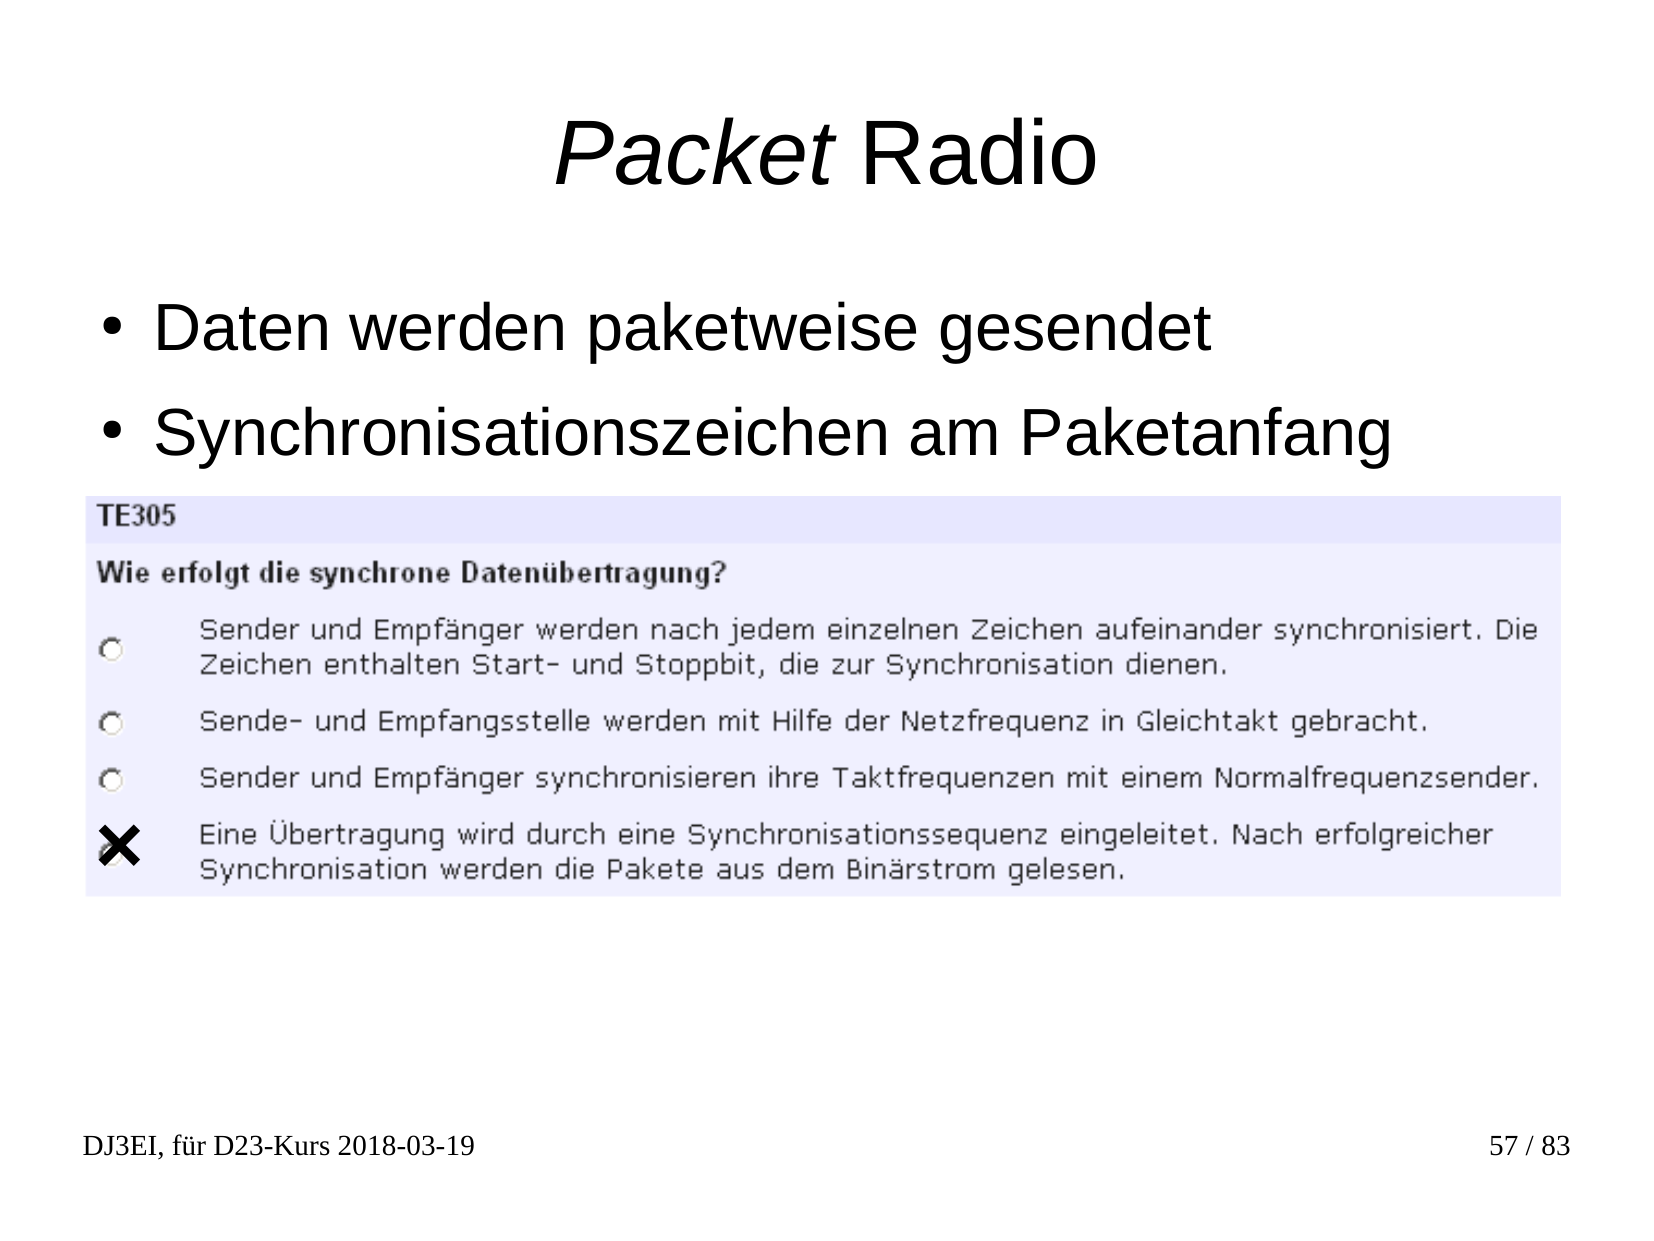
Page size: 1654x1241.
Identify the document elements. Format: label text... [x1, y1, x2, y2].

text_box × [80, 791, 142, 900]
picture [82, 496, 1561, 910]
list Daten werden paketweise gesendet Synchronisationszeichen am Paketanfang [82, 290, 1571, 520]
title Packet Radio [82, 49, 1571, 257]
